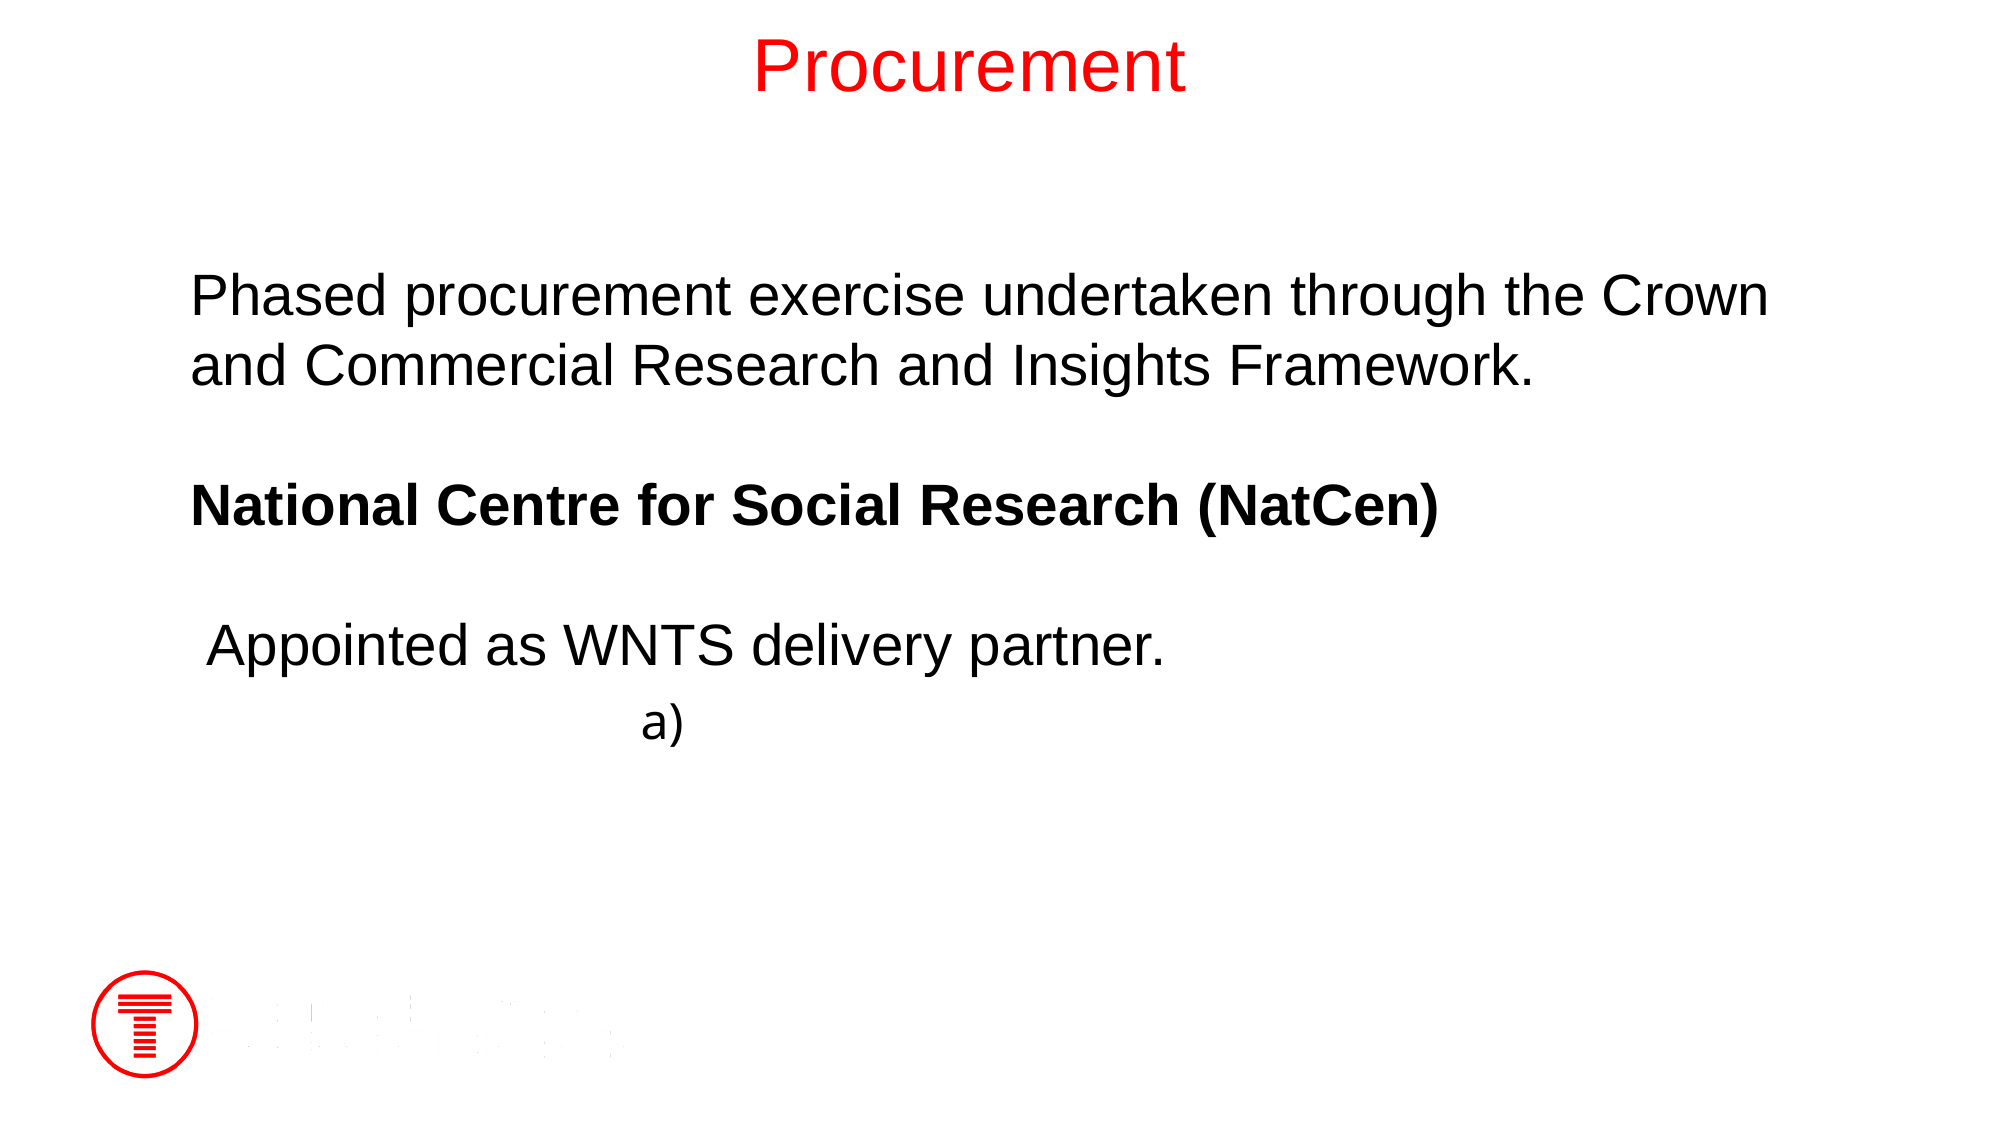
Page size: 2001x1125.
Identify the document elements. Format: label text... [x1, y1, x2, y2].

list Phased procurement exercise undertaken through the Crown and Commercial Research and Insights Framework. National Centre for Social Research (NatCen) Appointed as WNTS delivery partner. [175, 189, 1826, 998]
text_box Procurement [45, 25, 1916, 110]
